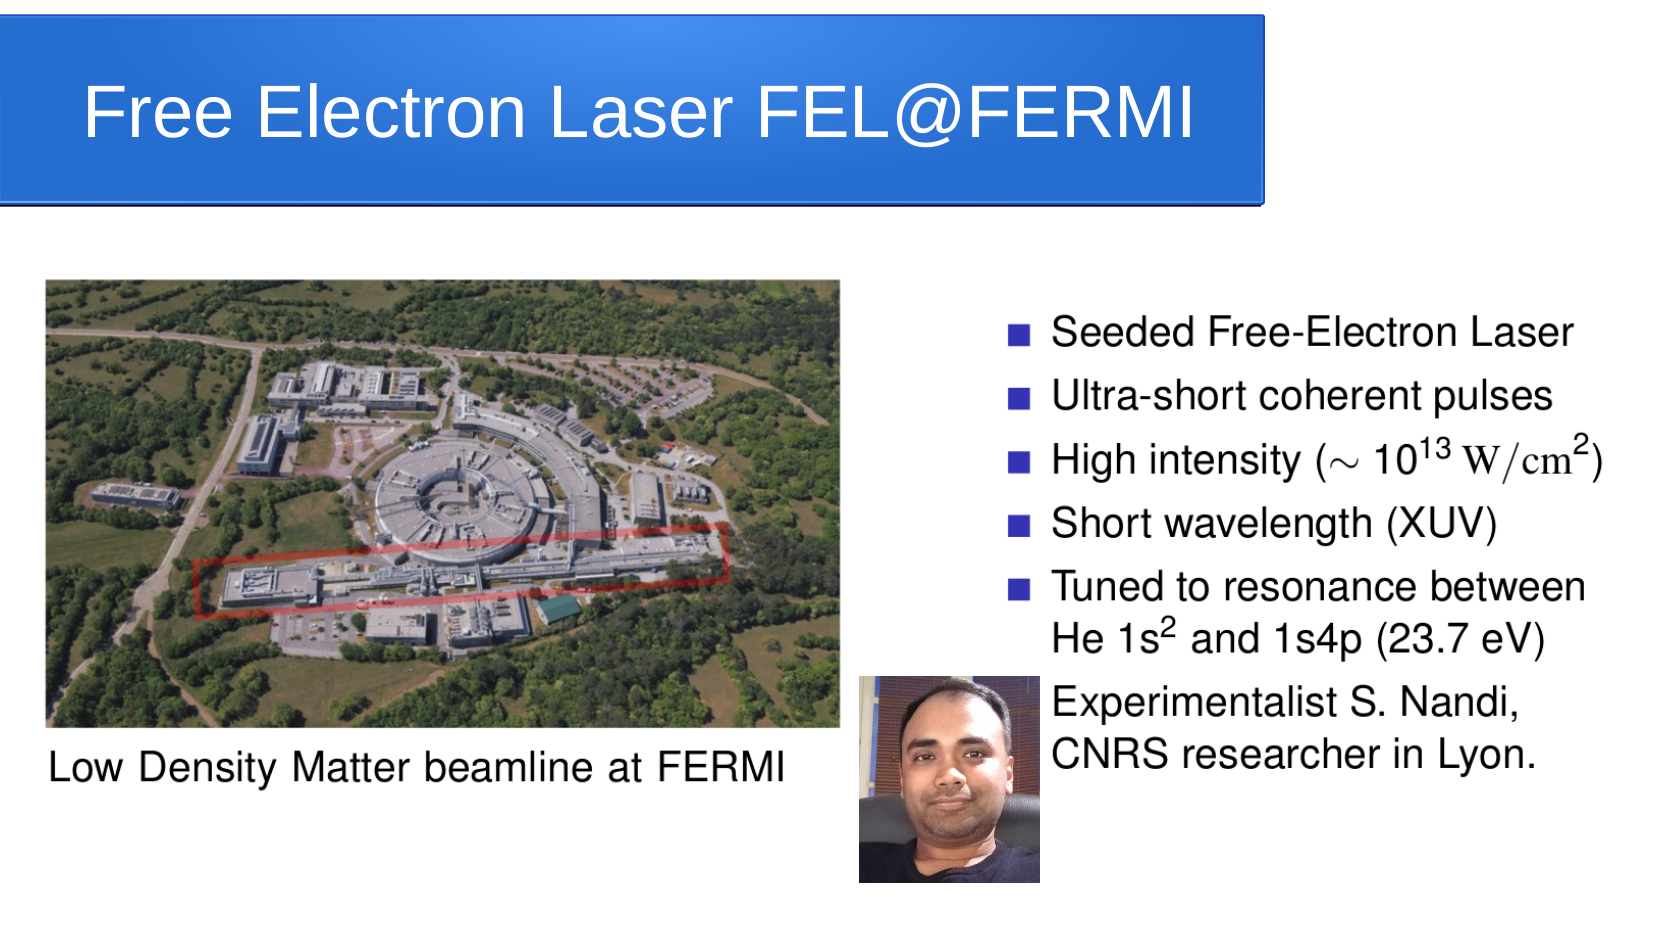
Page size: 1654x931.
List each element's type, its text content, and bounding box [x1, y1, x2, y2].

title Free Electron Laser FEL@FERMI [82, 35, 1235, 189]
picture [10, 258, 1645, 883]
